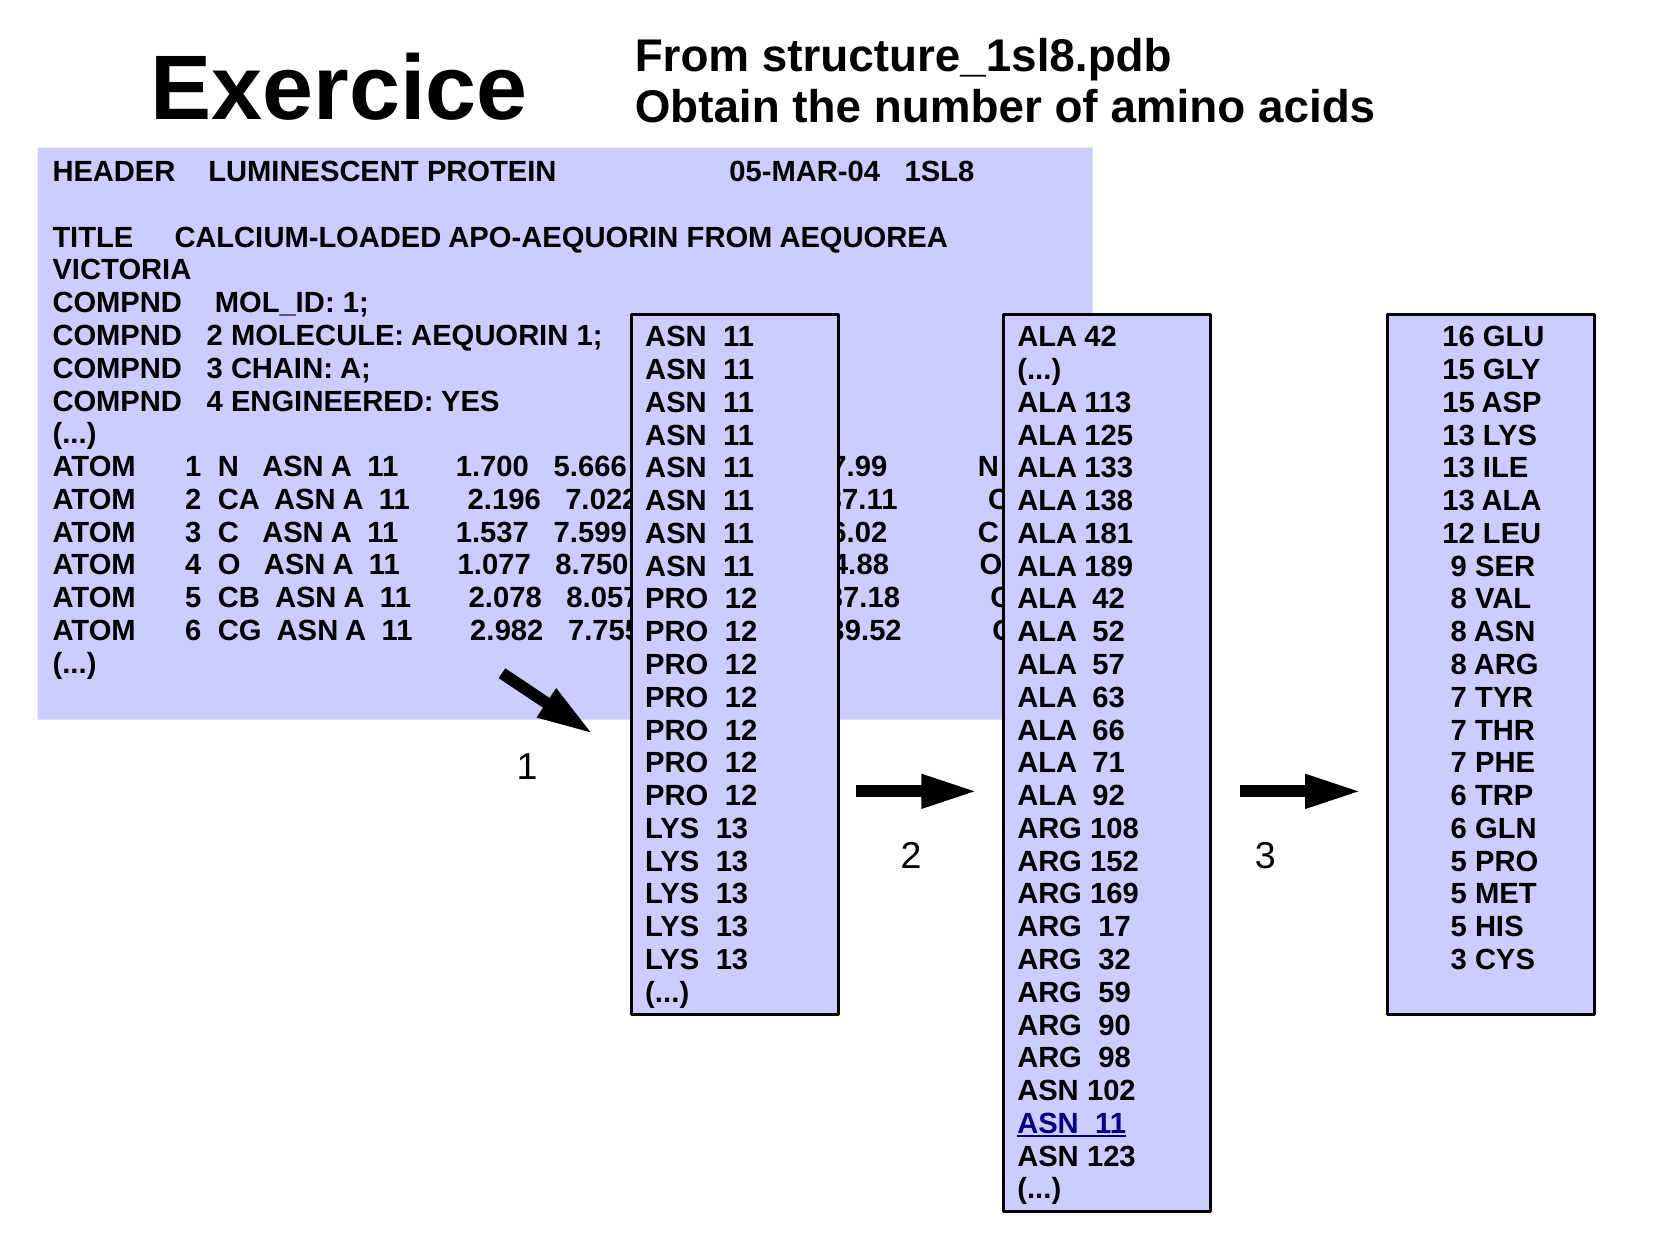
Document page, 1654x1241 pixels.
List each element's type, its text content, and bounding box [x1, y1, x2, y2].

text_box 2 [885, 826, 945, 884]
text_box Exercice [29, 29, 650, 147]
text_box HEADER LUMINESCENT PROTEIN 05-MAR-04 1SL8 TITLE CALCIUM-LOADED APO-AEQUORIN FROM AEQUOREA VICTORIA COMPND MOL_ID: 1; COMPND 2 MOLECULE: AEQUORIN 1; COMPND 3 CHAIN: A; COMPND 4 ENGINEERED: YES (...) ATOM 1 N ASN A 11 1.700 5.666 56.904 1.00 37.99 N ATOM 2 CA ASN A 11 2.196 7.022 57.369 1.00 37.11 C ATOM 3 C ASN A 11 1.537 7.599 58.630 1.00 36.02 C ATOM 4 O ASN A 11 1.077 8.750 58.596 1.00 34.88 O ATOM 5 CB ASN A 11 2.078 8.057 56.231 1.00 37.18 C ATOM 6 CG ASN A 11 2.982 7.755 55.070 1.00 39.52 C (...) [37, 147, 1093, 720]
text_box 16 GLU 15 GLY 15 ASP 13 LYS 13 ILE 13 ALA 12 LEU 9 SER 8 VAL 8 ASN 8 ARG 7 TYR 7 THR 7 PHE 6 TRP 6 GLN 5 PRO 5 MET 5 HIS 3 CYS [1387, 314, 1595, 1015]
text_box 3 [1240, 826, 1329, 884]
text_box ASN 11 ASN 11 ASN 11 ASN 11 ASN 11 ASN 11 ASN 11 ASN 11 PRO 12 PRO 12 PRO 12 PRO 12 PRO 12 PRO 12 PRO 12 LYS 13 LYS 13 LYS 13 LYS 13 LYS 13 (...) [631, 314, 839, 1015]
text_box From structure_1sl8.pdb Obtain the number of amino acids [620, 22, 1536, 140]
text_box 1 [501, 738, 591, 796]
text_box ALA 42 (...) ALA 113 ALA 125 ALA 133 ALA 138 ALA 181 ALA 189 ALA 42 ALA 52 ALA 57 ALA 63 ALA 66 ALA 71 ALA 92 ARG 108 ARG 152 ARG 169 ARG 17 ARG 32 ARG 59 ARG 90 ARG 98 ASN 102 ASN 11 ASN 123 (...) [1003, 314, 1211, 1212]
